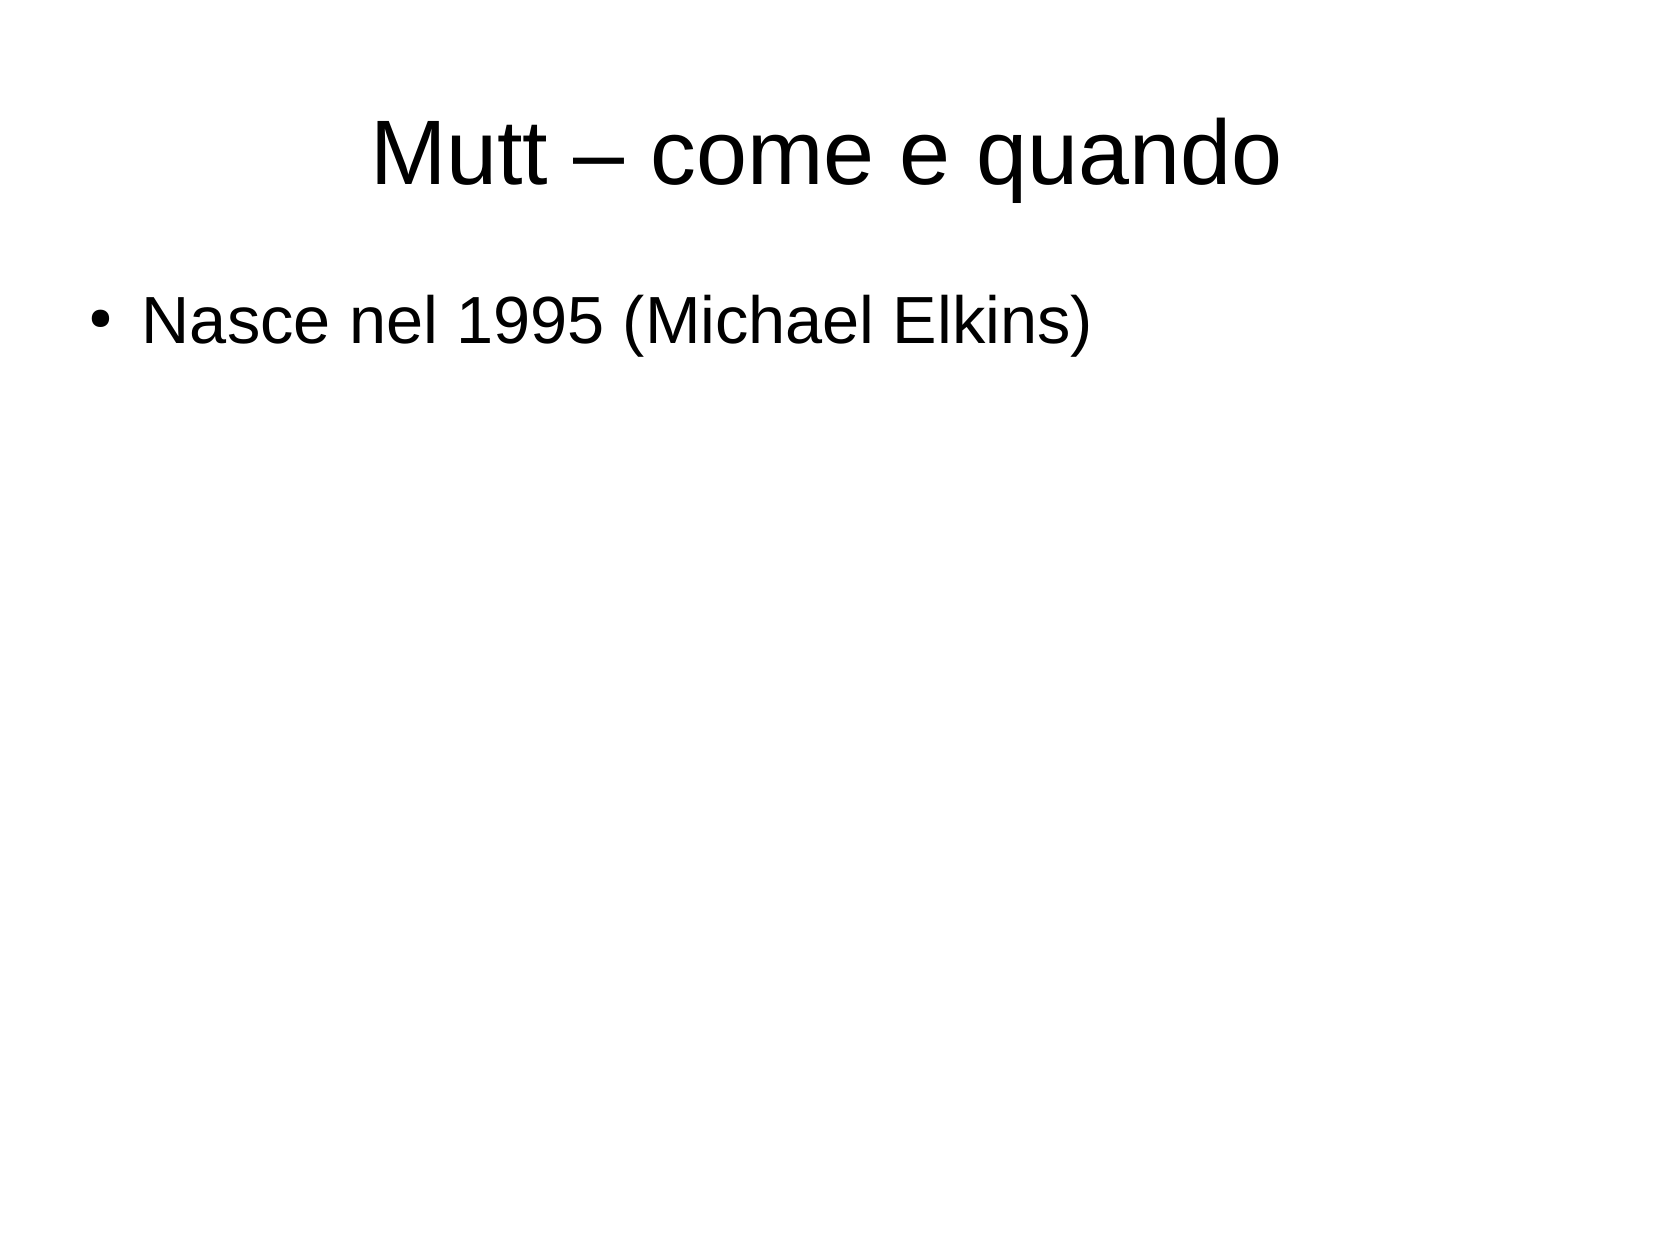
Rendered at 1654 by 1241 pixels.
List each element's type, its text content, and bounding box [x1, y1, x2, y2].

list Nasce nel 1995 (Michael Elkins) [70, 283, 1560, 832]
title Mutt – come e quando [82, 49, 1571, 257]
